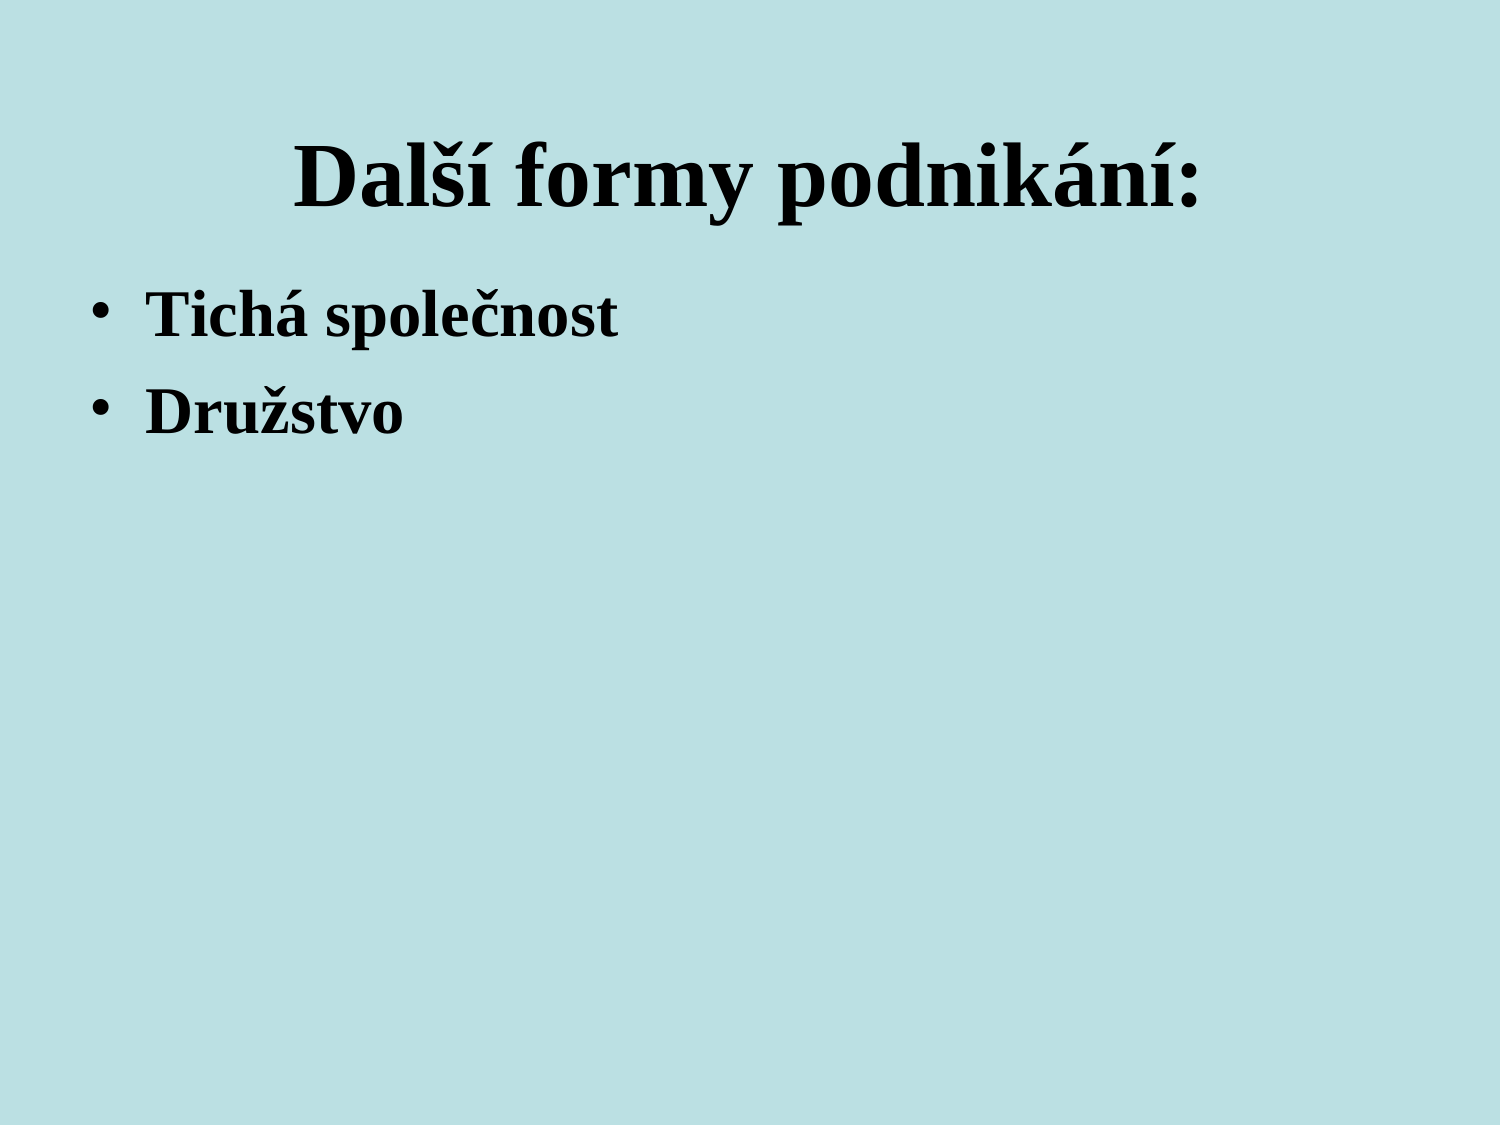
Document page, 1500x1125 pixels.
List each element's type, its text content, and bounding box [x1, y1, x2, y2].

list Tichá společnost Družstvo [75, 262, 1426, 1006]
title Další formy podnikání: [75, 44, 1426, 233]
